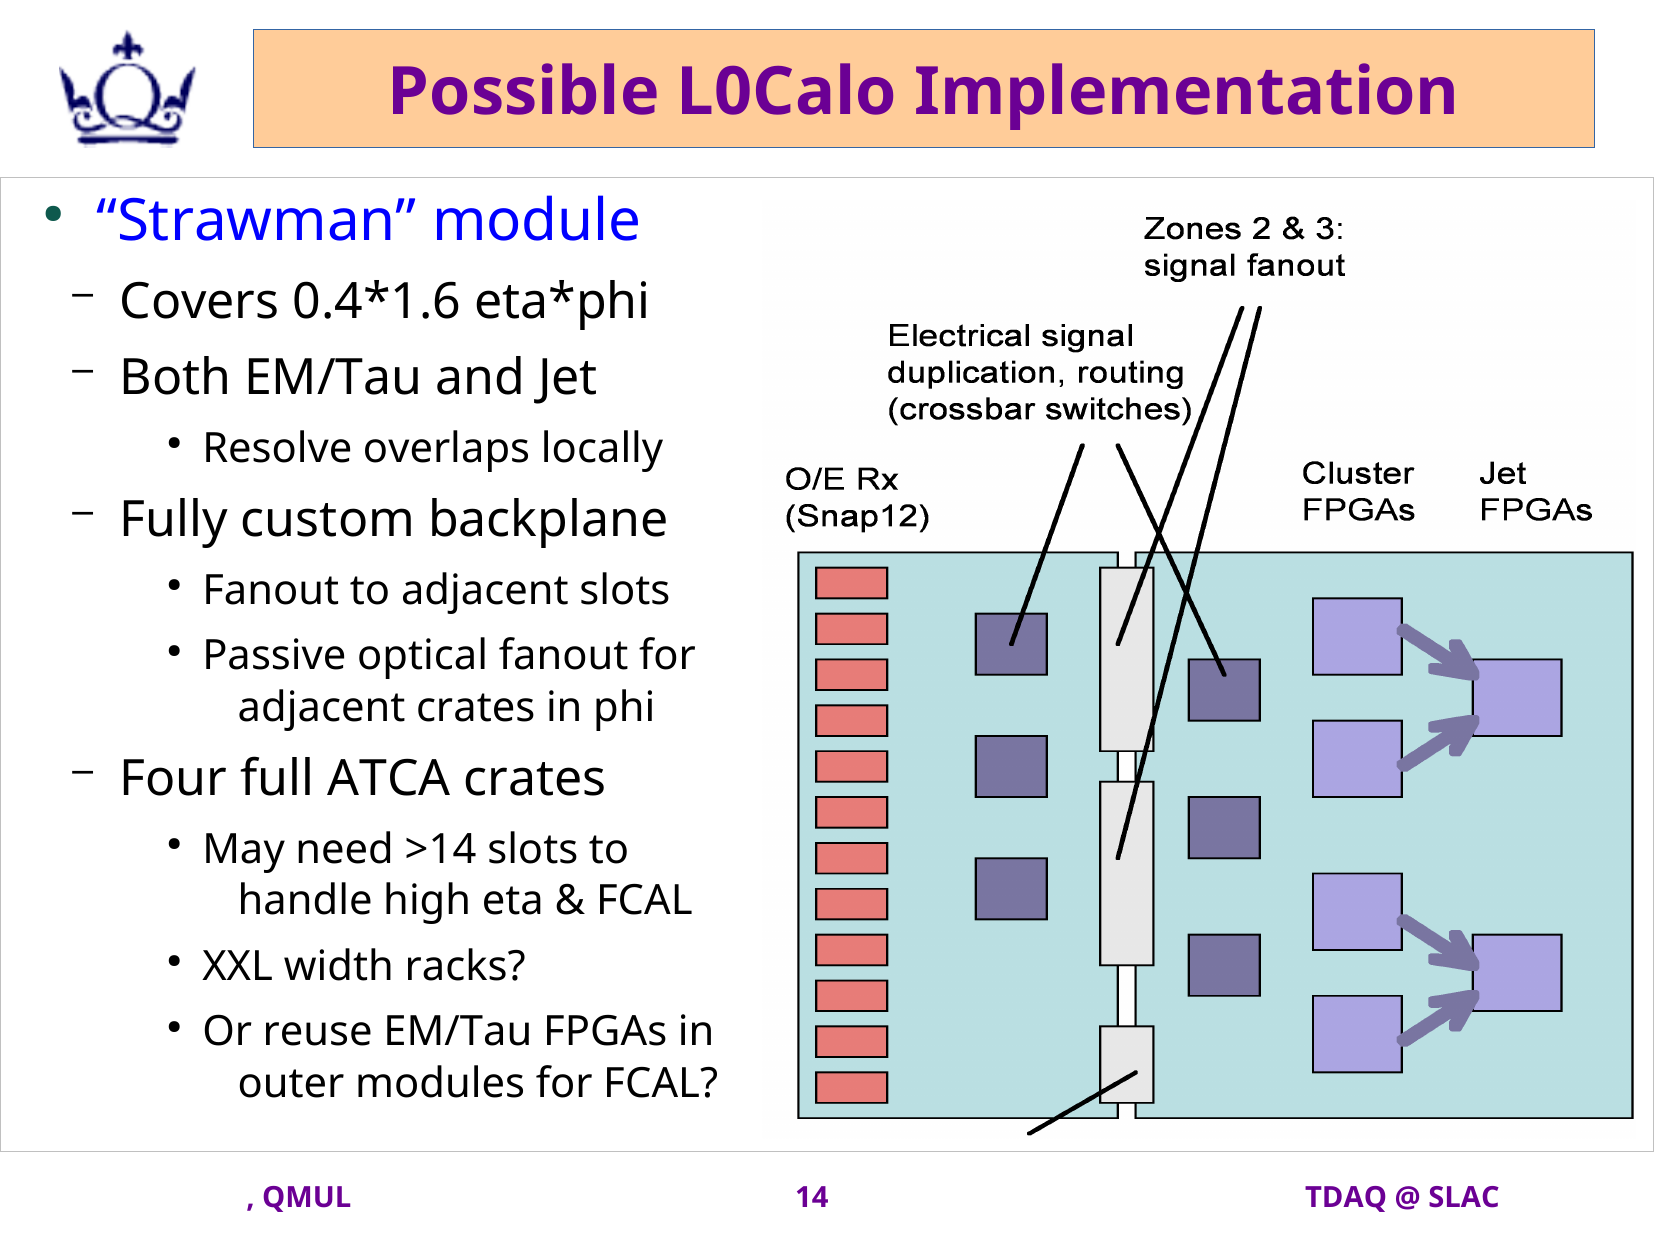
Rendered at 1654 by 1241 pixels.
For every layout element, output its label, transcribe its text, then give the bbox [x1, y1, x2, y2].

picture [59, 29, 200, 148]
list “Strawman” module Covers 0.4*1.6 eta*phi Both EM/Tau and Jet Resolve overlaps locally Fully custom backplane Fanout to adjacent slots Passive optical fanout for adjacent crates in phi Four full ATCA crates May need >14 slots to handle high eta & FCAL XXL width racks? Or reuse EM/Tau FPGAs in outer modules for FCAL? [25, 183, 771, 1152]
picture [762, 200, 1636, 1139]
title Possible L0Calo Implementation [253, 29, 1595, 148]
